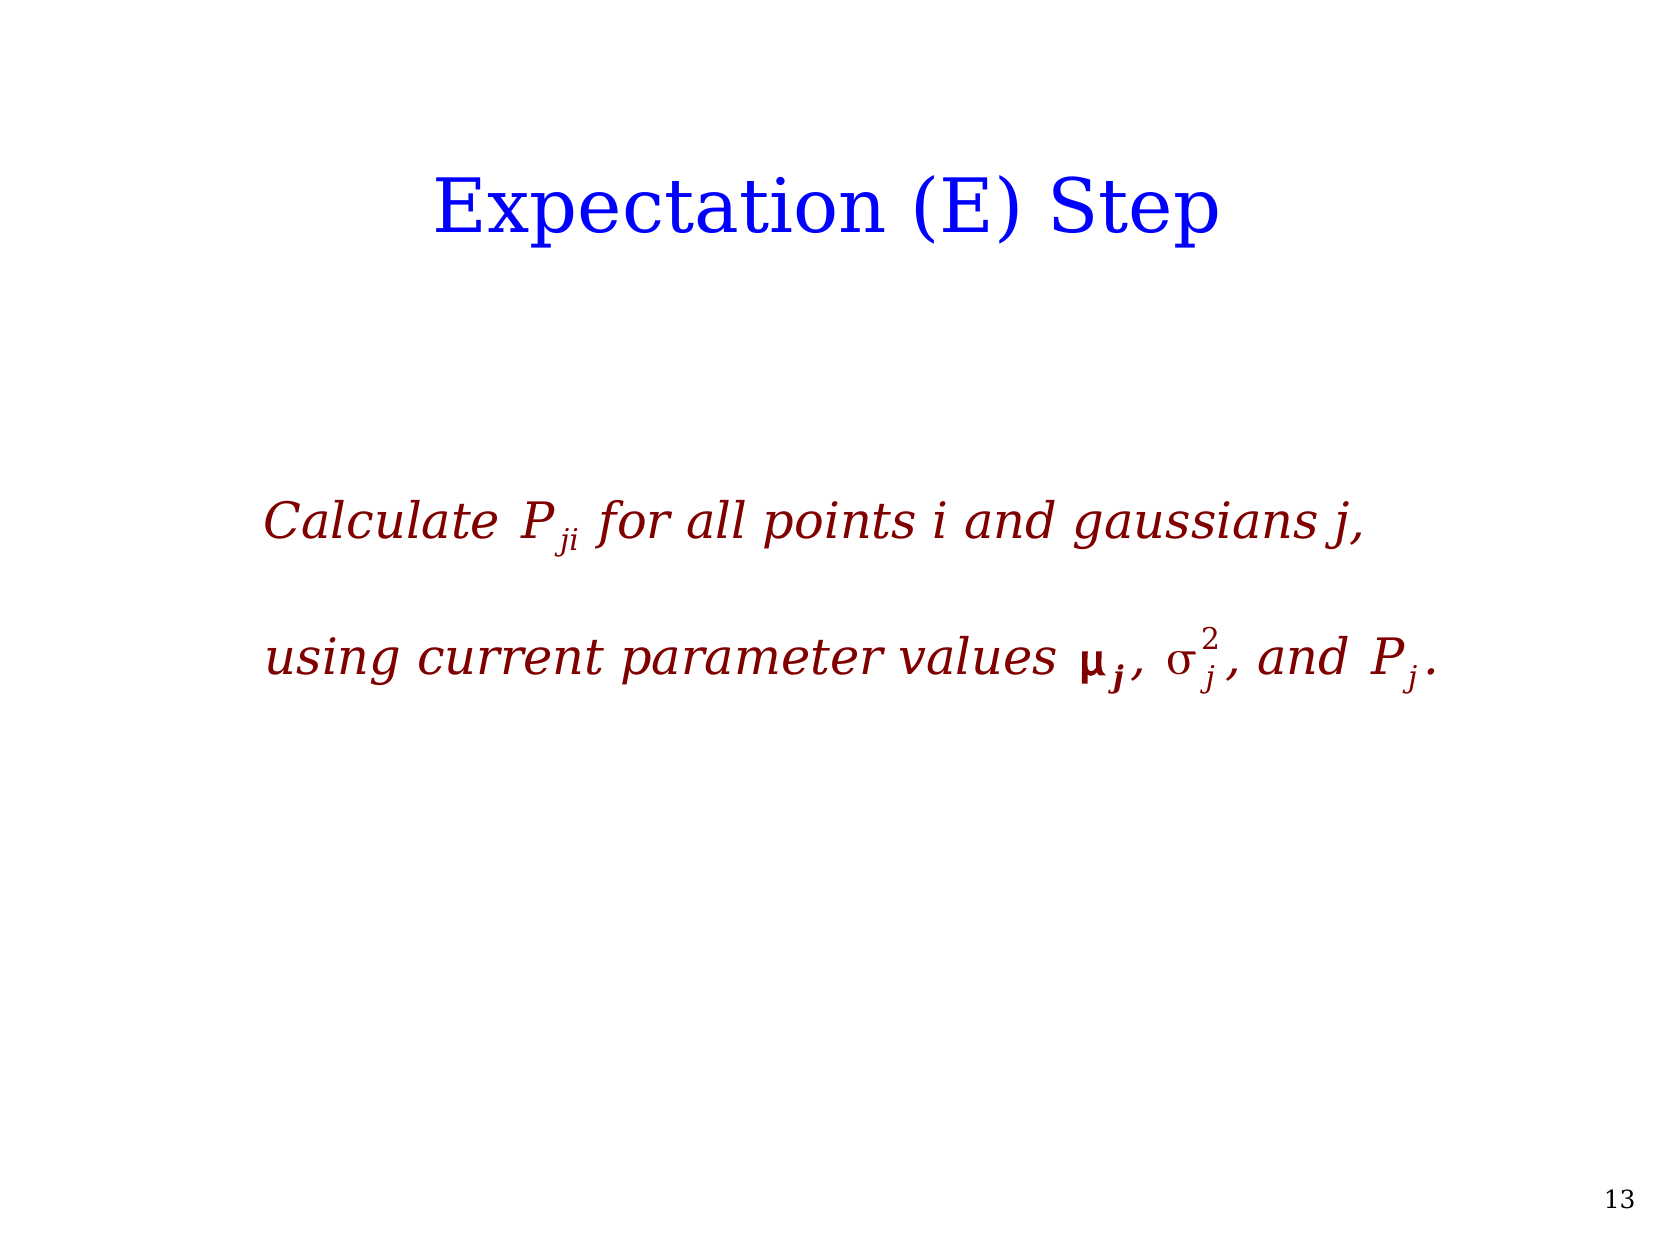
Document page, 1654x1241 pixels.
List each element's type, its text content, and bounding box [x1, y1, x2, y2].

title Expectation (E) Step [121, 102, 1534, 311]
chart [257, 491, 1445, 695]
